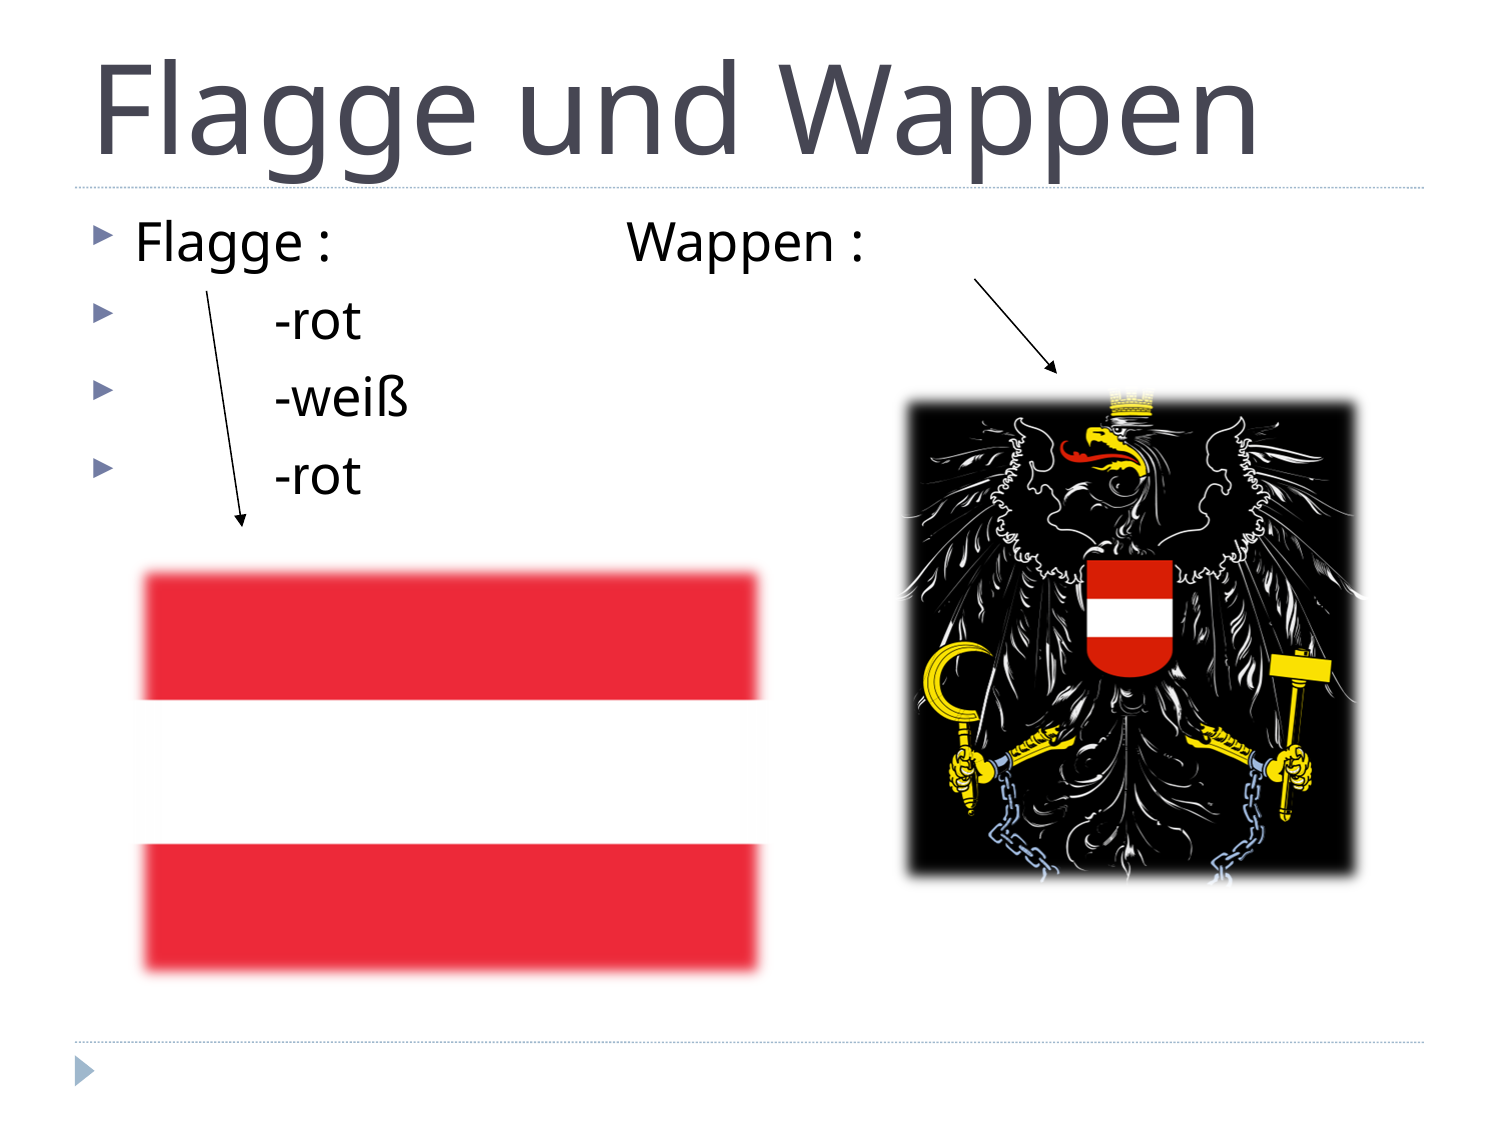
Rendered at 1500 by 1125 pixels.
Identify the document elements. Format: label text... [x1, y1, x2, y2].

picture [127, 555, 775, 989]
text_box Flagge : Wappen : -rot -weiß -rot [74, 199, 1425, 1010]
text_box Flagge und Wappen [74, 22, 1425, 188]
picture [890, 384, 1373, 894]
